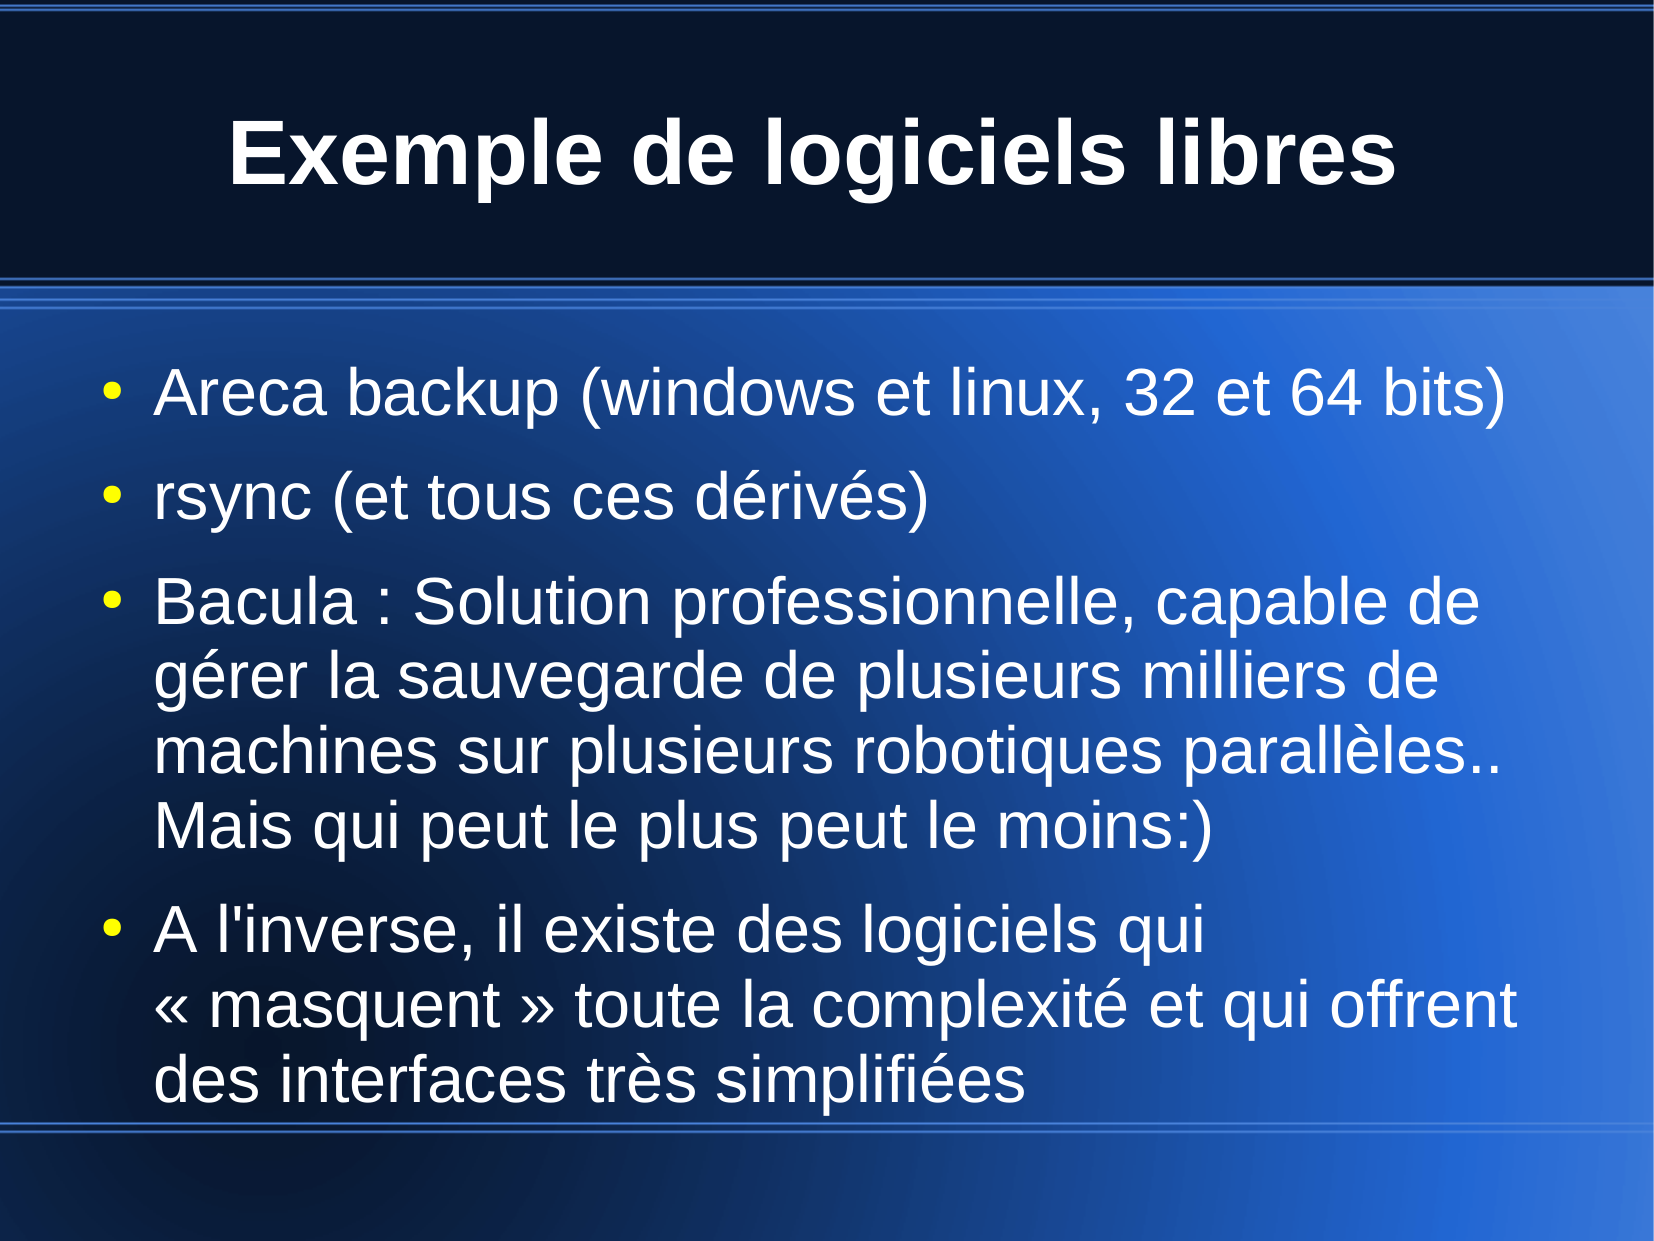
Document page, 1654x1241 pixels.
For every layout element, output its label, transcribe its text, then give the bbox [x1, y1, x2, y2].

picture [0, 0, 1654, 1241]
title Exemple de logiciels libres [82, 49, 1571, 257]
list Areca backup (windows et linux, 32 et 64 bits) rsync (et tous ces dérivés) Bacula : Solution professionnelle, capable de gérer la sauvegarde de plusieurs milliers de machines sur plusieurs robotiques parallèles.. Mais qui peut le plus peut le moins:) A l'inverse, il existe des logiciels qui « masquent » toute la complexité et qui offrent des interfaces très simplifiées [82, 355, 1571, 1174]
